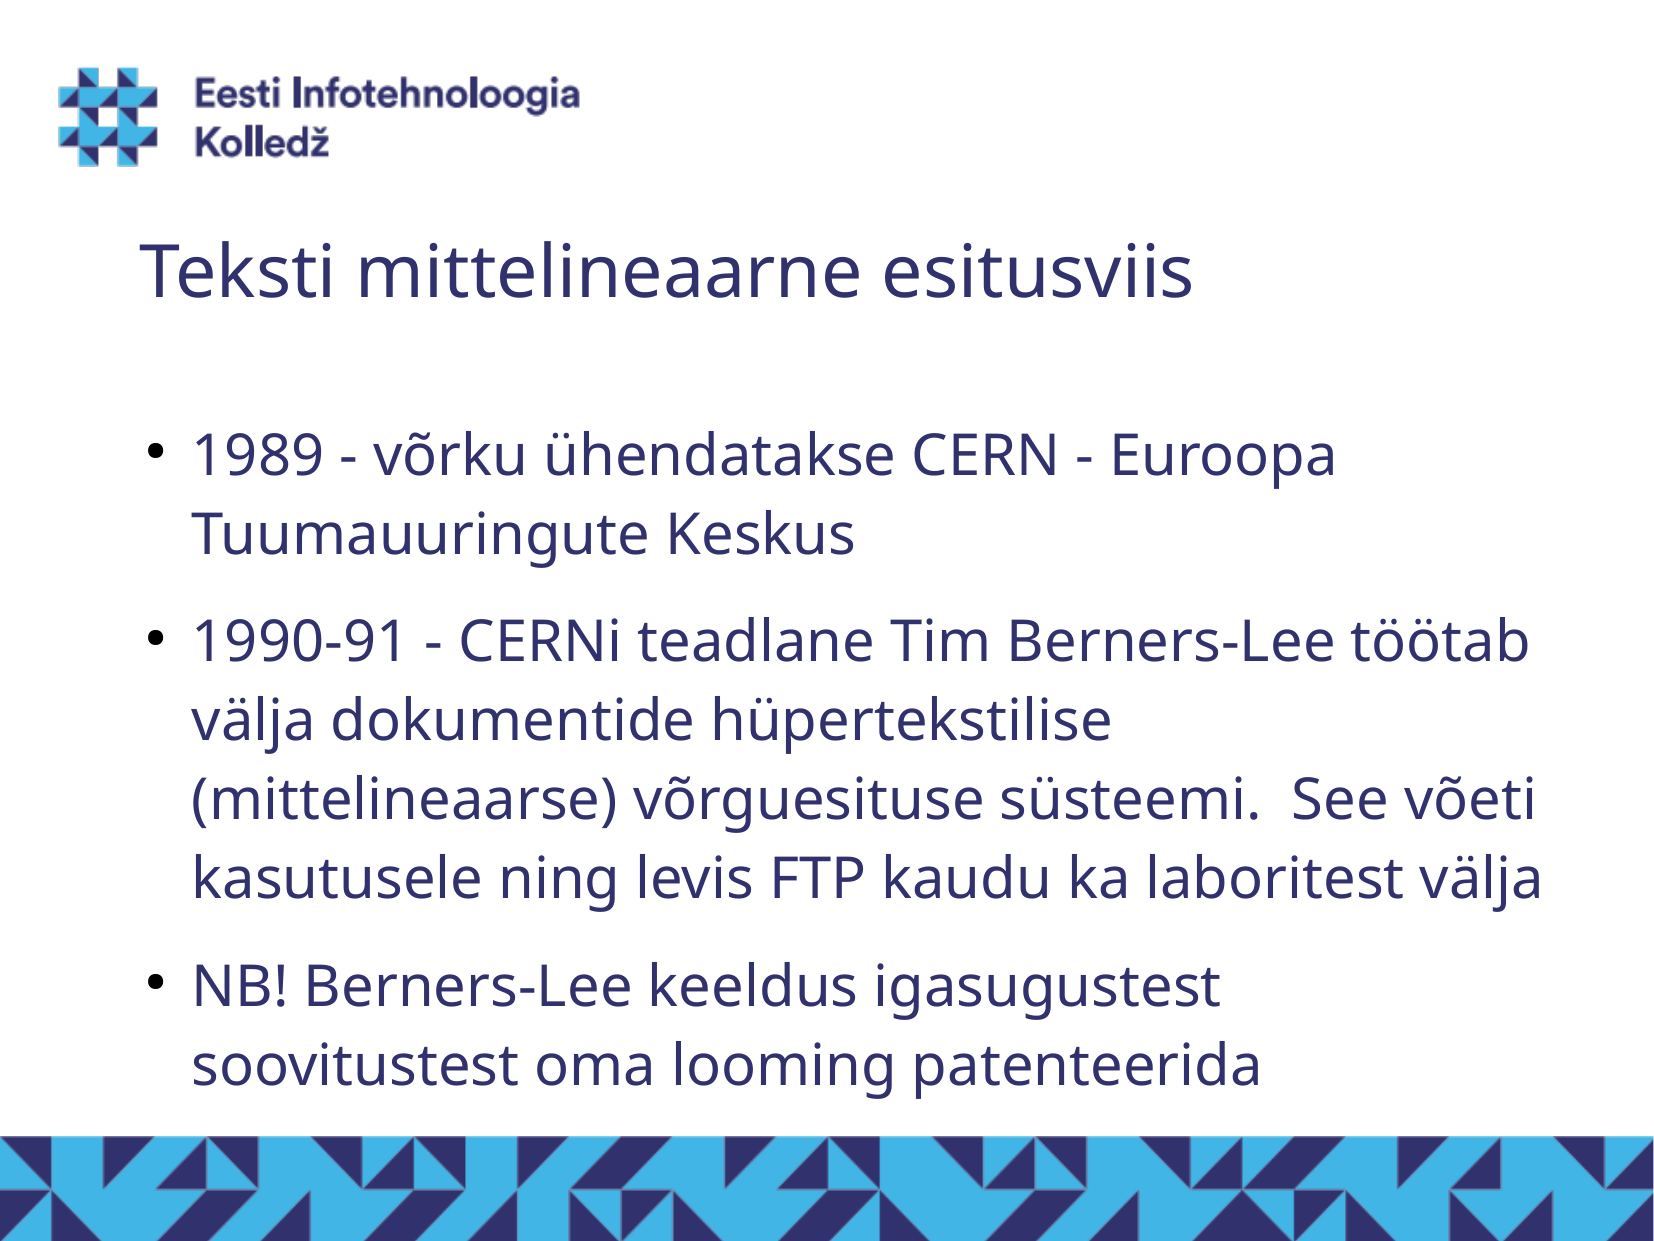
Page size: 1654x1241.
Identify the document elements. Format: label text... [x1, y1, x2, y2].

list 1989 - võrku ühendatakse CERN - Euroopa Tuumauuringute Keskus 1990-91 - CERNi teadlane Tim Berners-Lee töötab välja dokumentide hüpertekstilise (mittelineaarse) võrguesituse süsteemi. See võeti kasutusele ning levis FTP kaudu ka laboritest välja NB! Berners-Lee keeldus igasugustest soovitustest oma looming patenteerida [129, 413, 1548, 1111]
title Teksti mittelineaarne esitusviis [139, 165, 1548, 372]
